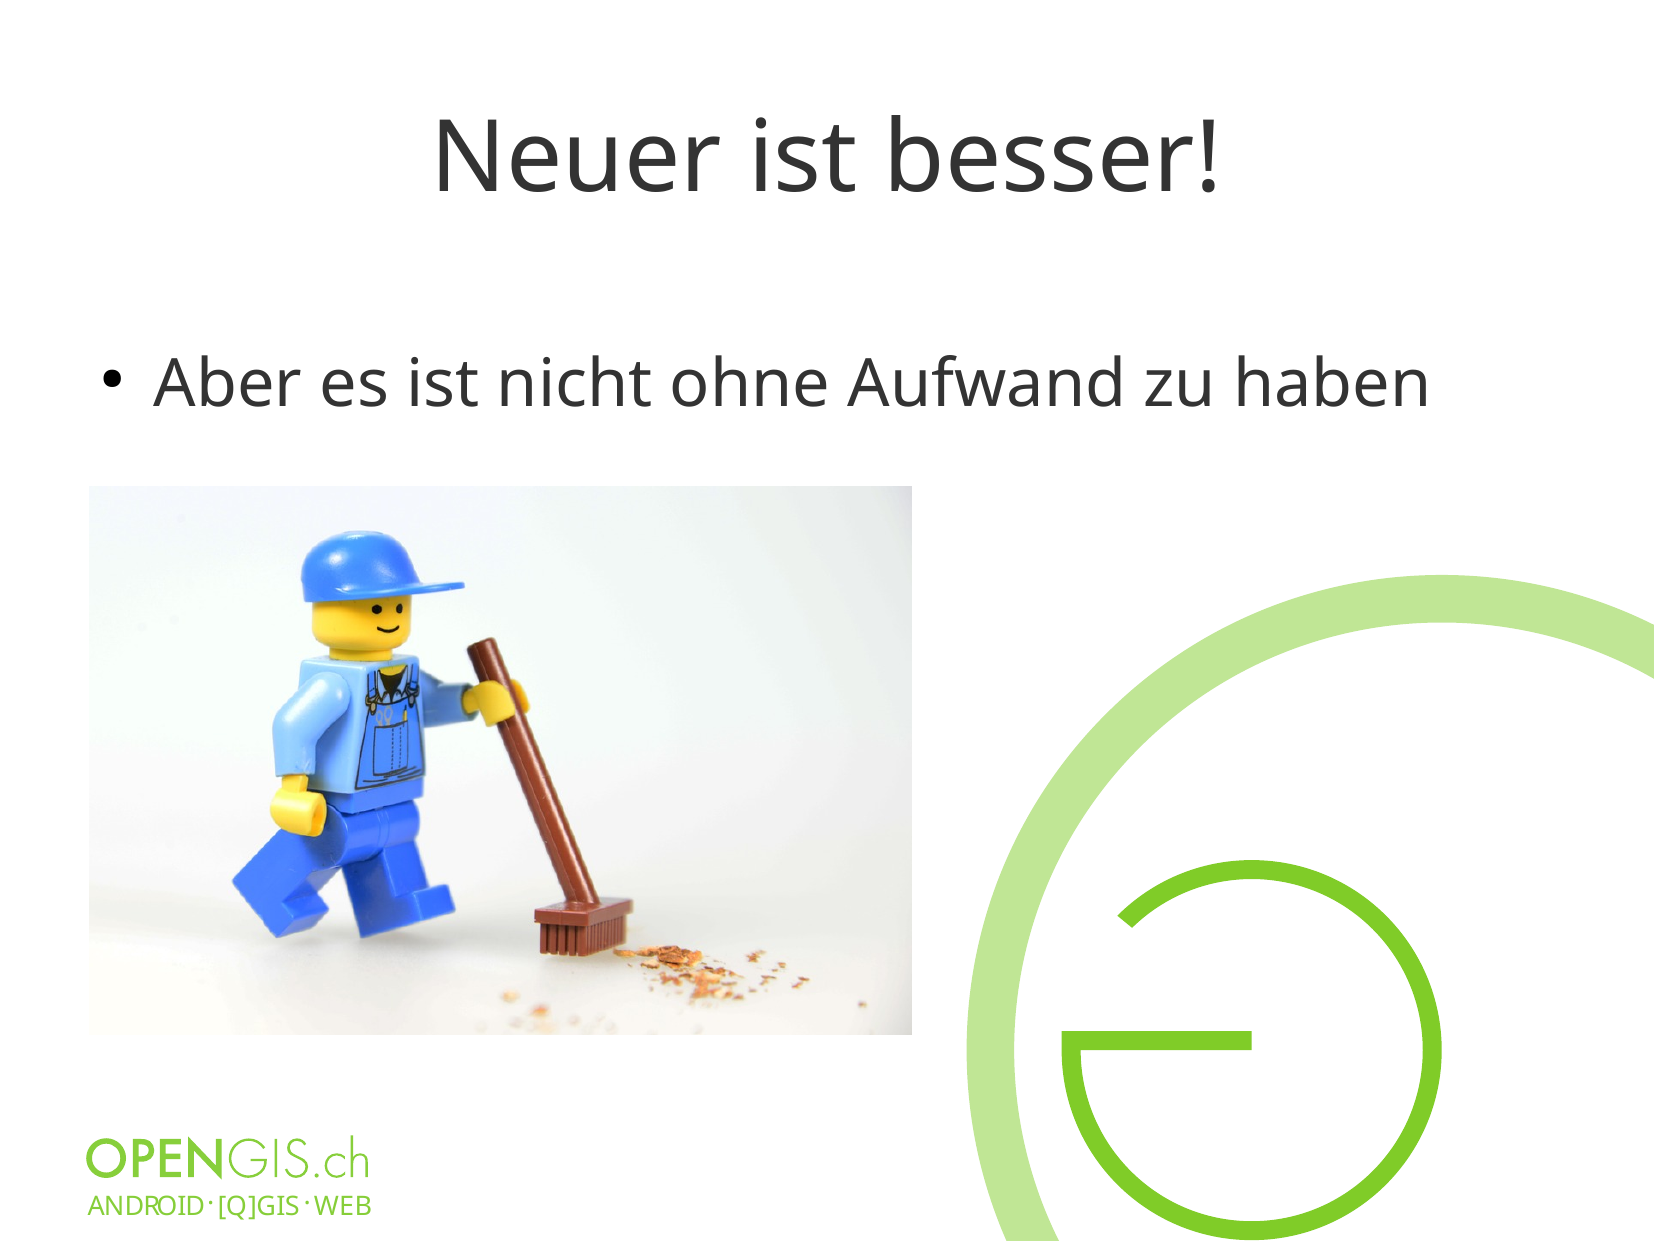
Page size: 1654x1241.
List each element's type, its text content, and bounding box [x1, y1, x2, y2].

picture [89, 486, 912, 1036]
title Neuer ist besser! [82, 49, 1571, 257]
list Aber es ist nicht ohne Aufwand zu haben [82, 290, 1571, 1010]
